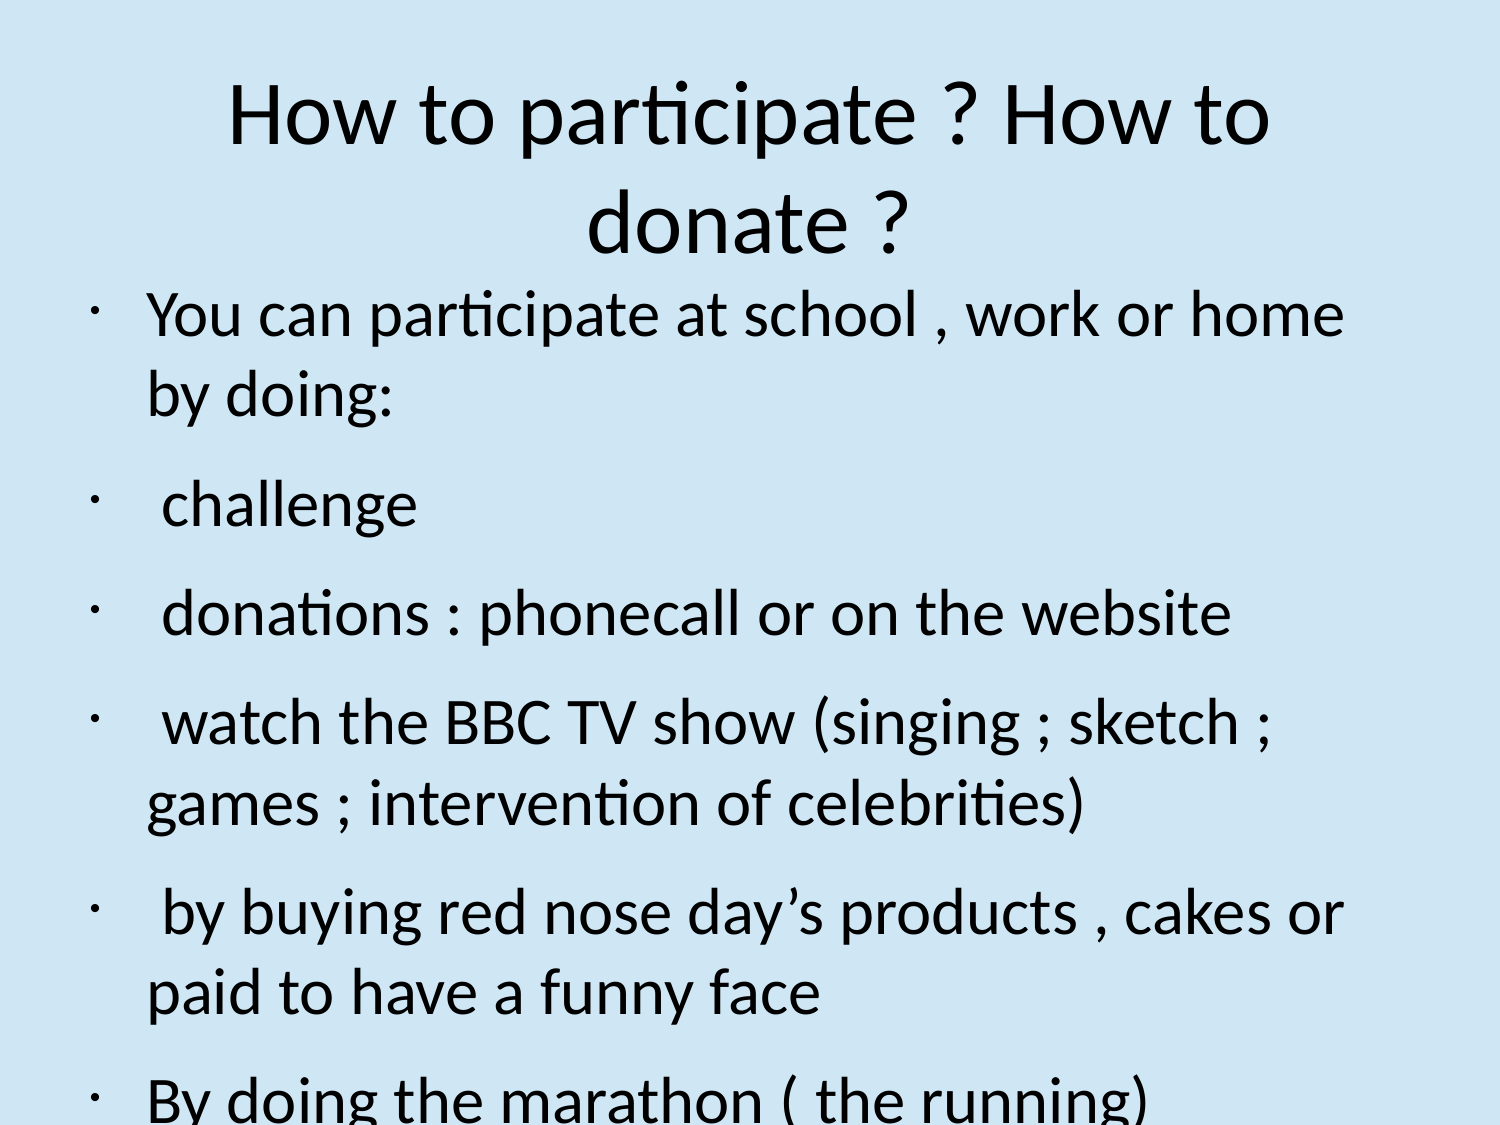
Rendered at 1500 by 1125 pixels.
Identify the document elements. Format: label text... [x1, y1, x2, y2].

list You can participate at school , work or home by doing: challenge donations : phonecall or on the website watch the BBC TV show (singing ; sketch ; games ; intervention of celebrities) by buying red nose day’s products , cakes or paid to have a funny face By doing the marathon ( the running) [75, 262, 1425, 1005]
title How to participate ? How to donate ? [75, 45, 1425, 233]
